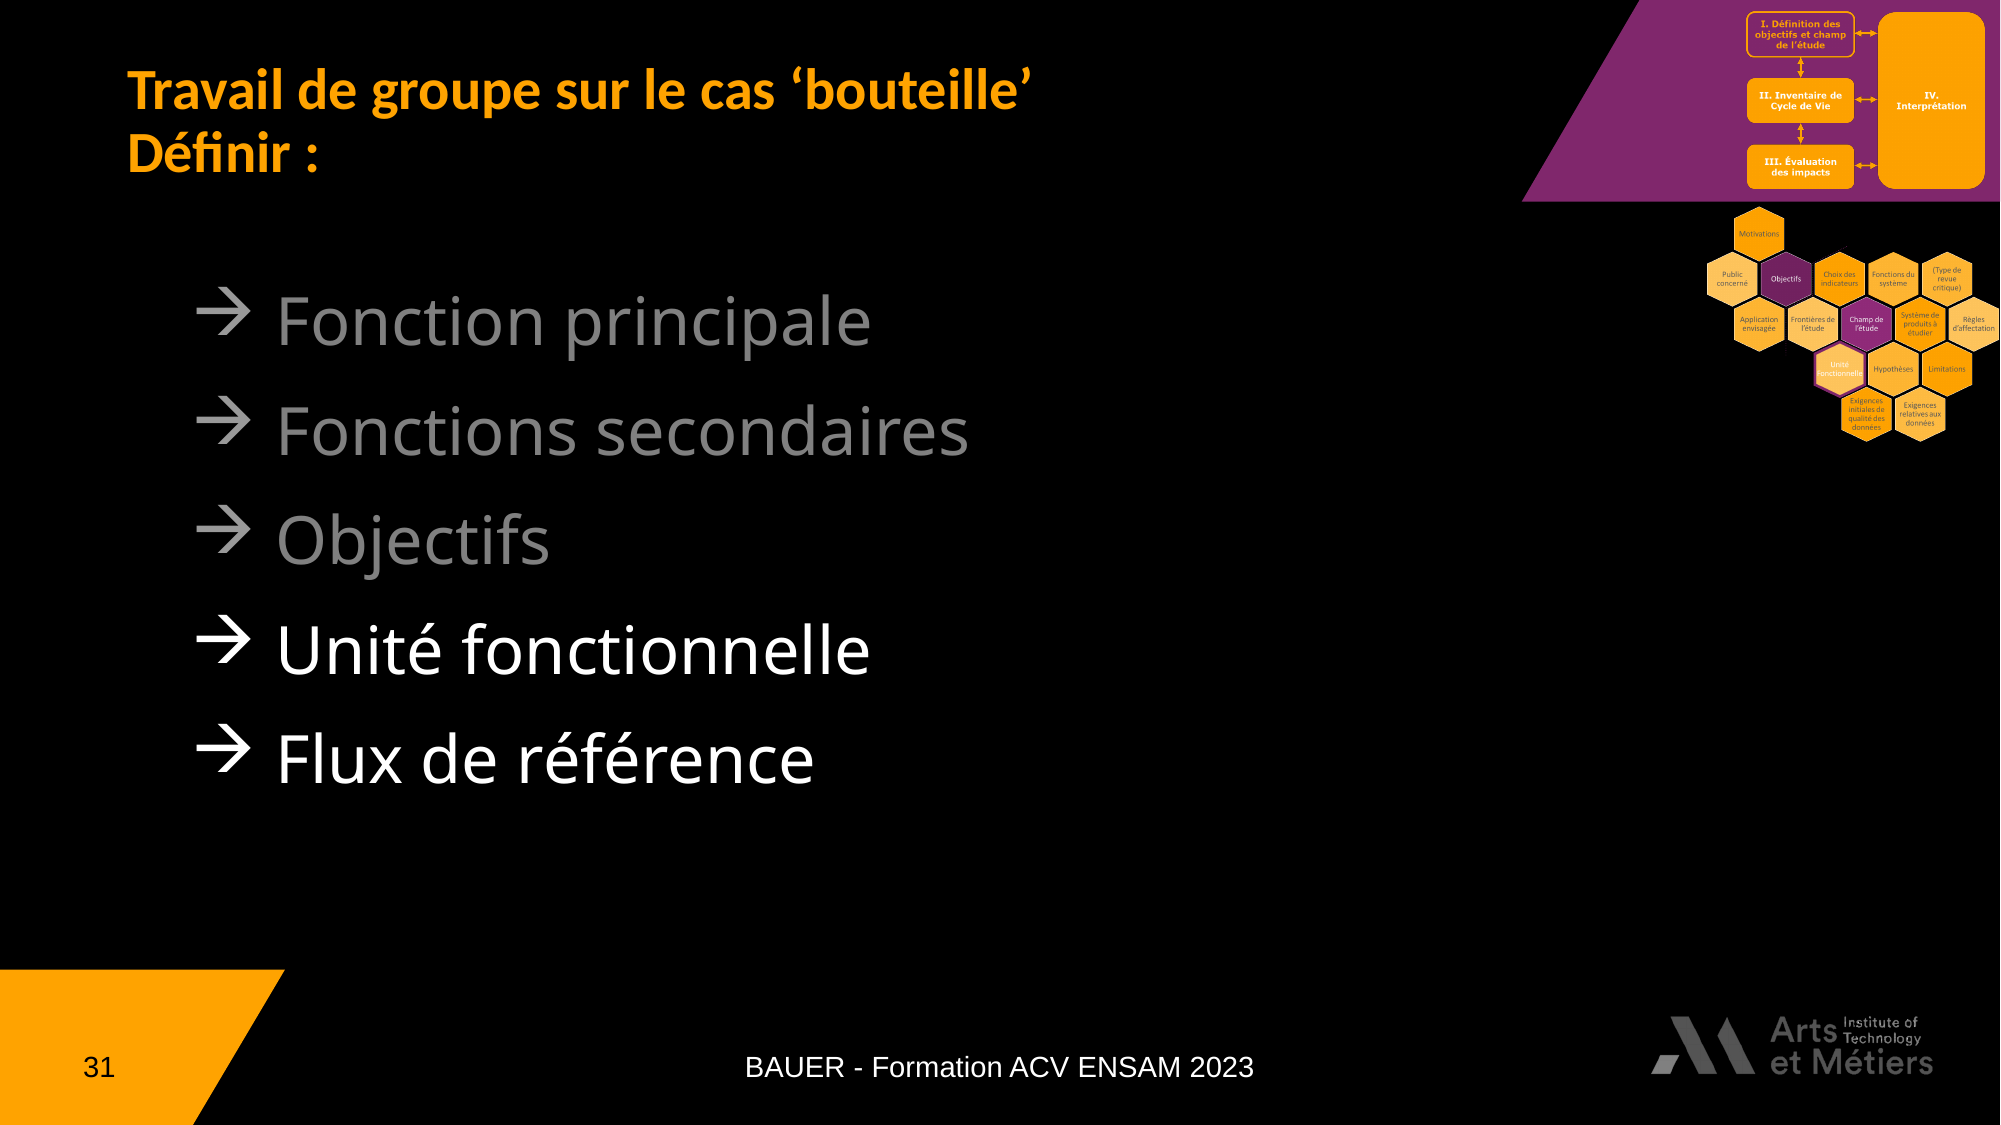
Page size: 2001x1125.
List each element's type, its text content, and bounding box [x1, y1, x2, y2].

text_box Fonction principale Fonctions secondaires Objectifs Unité fonctionnelle Flux de référence [176, 271, 987, 805]
title Travail de groupe sur le cas ‘bouteille’ Définir : [112, 51, 1595, 166]
picture [1746, 11, 1985, 189]
picture [1631, 997, 1952, 1093]
picture [1707, 206, 2000, 442]
